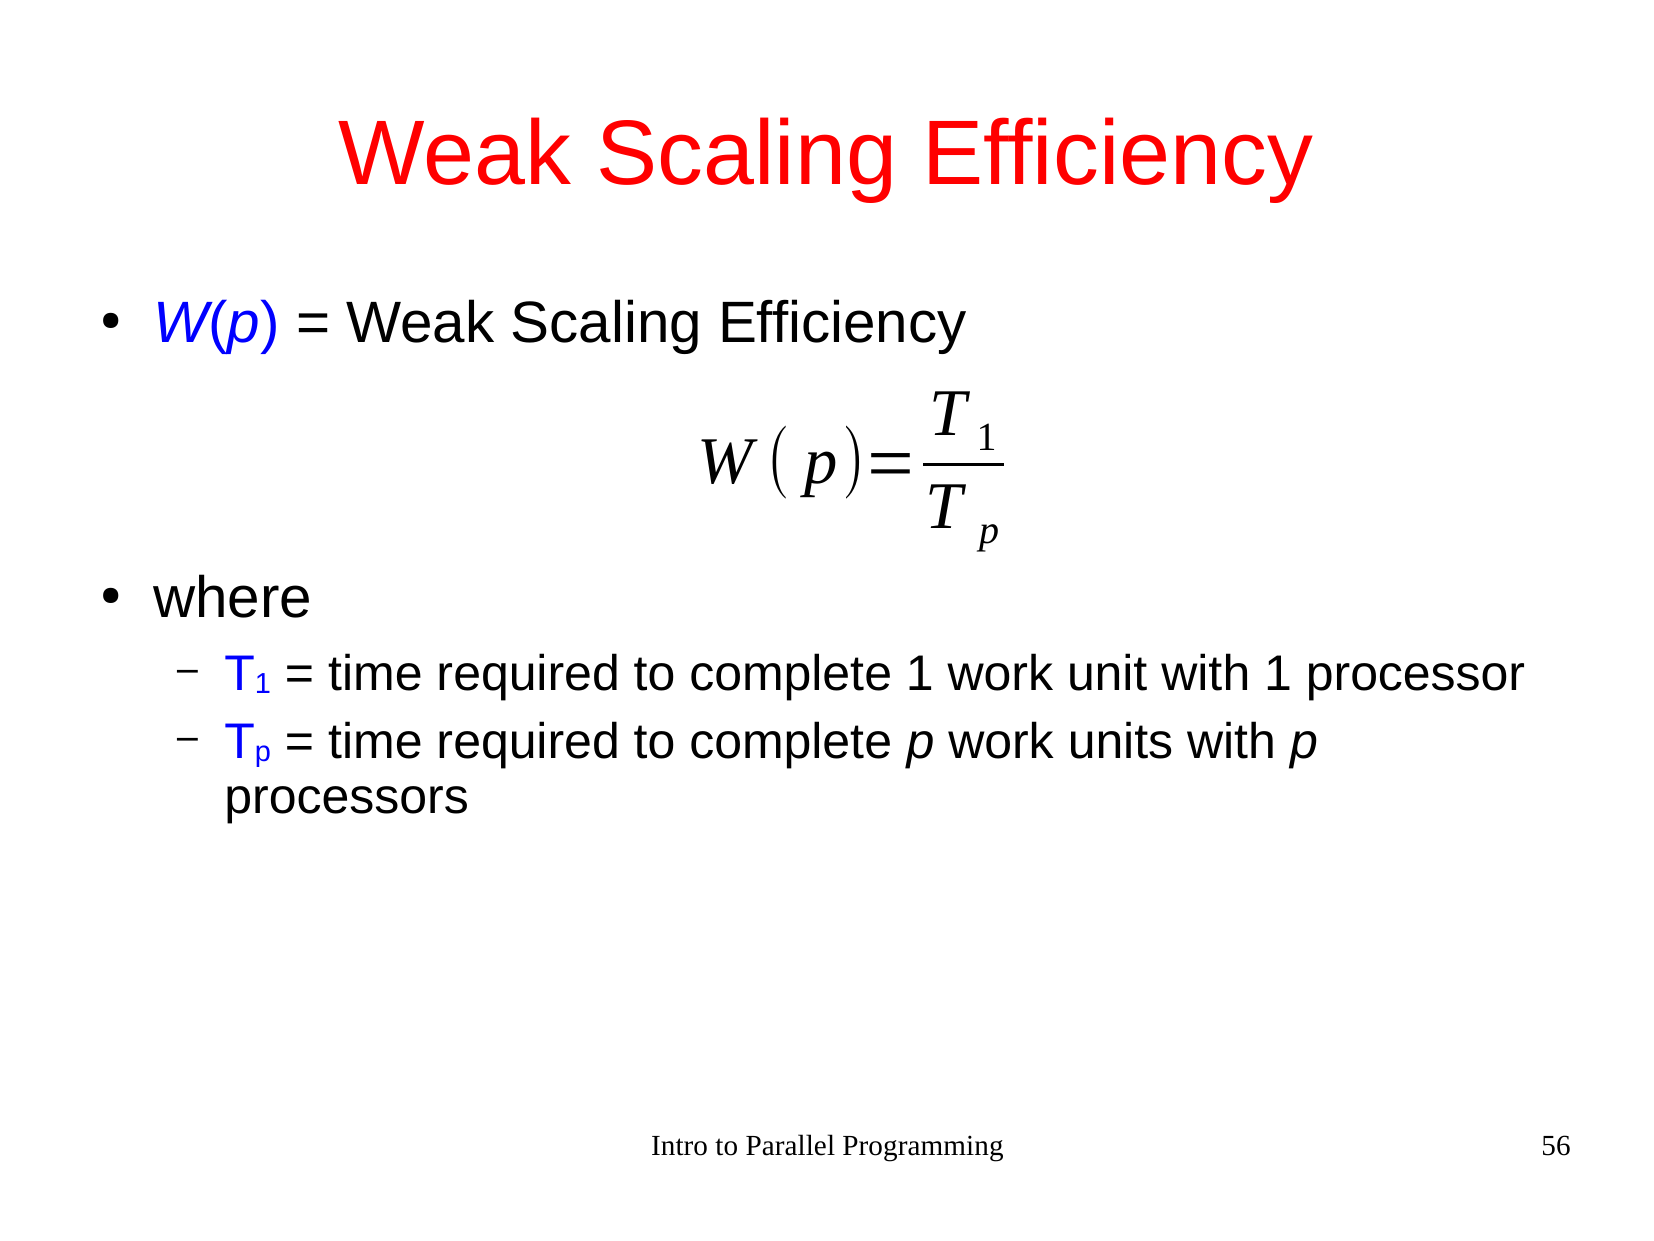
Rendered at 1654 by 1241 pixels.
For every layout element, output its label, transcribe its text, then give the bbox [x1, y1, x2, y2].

title Weak Scaling Efficiency [82, 49, 1571, 257]
list W(p) = Weak Scaling Efficiency where T1 = time required to complete 1 work unit with 1 processor Tp = time required to complete p work units with p processors [82, 290, 1571, 1109]
chart [691, 375, 1013, 554]
